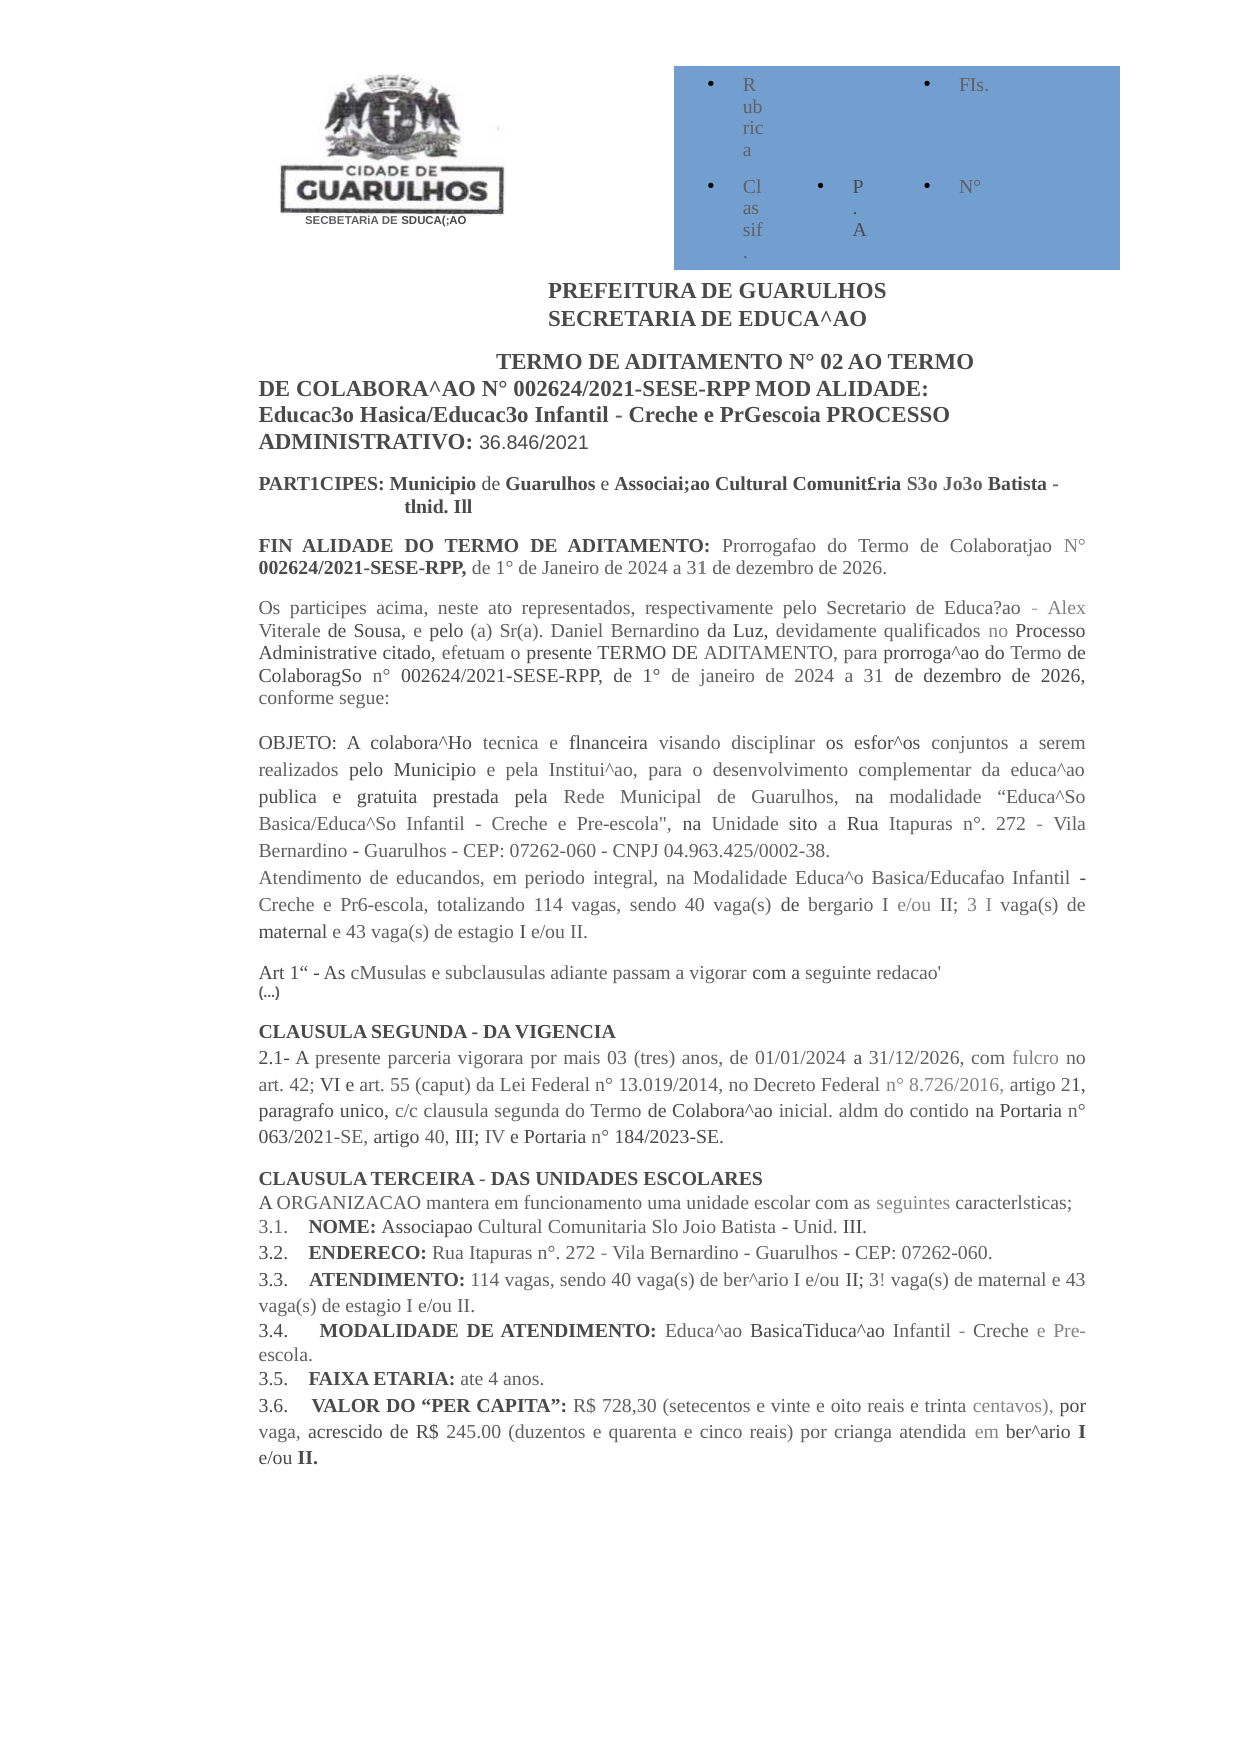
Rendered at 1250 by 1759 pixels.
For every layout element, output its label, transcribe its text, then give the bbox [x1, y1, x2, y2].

table_header Rubrica [674, 66, 779, 168]
picture [279, 75, 506, 217]
table_cell Classif. [674, 168, 779, 270]
text_box PREFEITURA DE GUARULHOS SECRETARIA DE EDUCA^AO TERMO DE ADITAMENTO N° 02 AO TERMO DE COLABORA^AO N° 002624/2021-SESE-RPP MOD ALIDADE: Educac3o Hasica/Educac3o Infantil - Creche e PrGescoia PROCESSO ADMINISTRATIVO: 36.846/2021 PART1CIPES: Municipio de Guarulhos e Associai;ao Cultural Comunit£ria S3o Jo3o Batista - tlnid. Ill FIN ALIDADE DO TERMO DE ADITAMENTO: Prorrogafao do Termo de Colaboratjao N° 002624/2021-SESE-RPP, de 1° de Janeiro de 2024 a 31 de dezembro de 2026. Os participes acima, neste ato representados, respectivamente pelo Secretario de Educa?ao - Alex Viterale de Sousa, e pelo (a) Sr(a). Daniel Bernardino da Luz, devidamente qualificados no Processo Administrative citado, efetuam o presente TERMO DE ADITAMENTO, para prorroga^ao do Termo de ColaboragSo n° 002624/2021-SESE-RPP, de 1° de janeiro de 2024 a 31 de dezembro de 2026, conforme segue: OBJETO: A colabora^Ho tecnica e flnanceira visando disciplinar os esfor^os conjuntos a serem realizados pelo Municipio e pela Institui^ao, para o desenvolvimento complementar da educa^ao publica e gratuita prestada pela Rede Municipal de Guarulhos, na modalidade “Educa^So Basica/Educa^So Infantil - Creche e Pre-escola", na Unidade sito a Rua Itapuras n°. 272 - Vila Bernardino - Guarulhos - CEP: 07262-060 - CNPJ 04.963.425/0002-38. Atendimento de educandos, em periodo integral, na Modalidade Educa^o Basica/Educafao Infantil - Creche e Pr6-escola, totalizando 114 vagas, sendo 40 vaga(s) de bergario I e/ou II; 3 I vaga(s) de maternal e 43 vaga(s) de estagio I e/ou II. Art 1“ - As cMusulas e subclausulas adiante passam a vigorar com a seguinte redacao' (...) CLAUSULA SEGUNDA - DA VIGENCIA 2.1- A presente parceria vigorara por mais 03 (tres) anos, de 01/01/2024 a 31/12/2026, com fulcro no art. 42; VI e art. 55 (caput) da Lei Federal n° 13.019/2014, no Decreto Federal n° 8.726/2016, artigo 21, paragrafo unico, c/c clausula segunda do Termo de Colabora^ao inicial. aldm do contido na Portaria n° 063/2021-SE, artigo 40, III; IV e Portaria n° 184/2023-SE. CLAUSULA TERCEIRA - DAS UNIDADES ESCOLARES A ORGANIZACAO mantera em funcionamento uma unidade escolar com as seguintes caracterlsticas; 3.1. NOME: Associapao Cultural Comunitaria Slo Joio Batista - Unid. III. 3.2. ENDERECO: Rua Itapuras n°. 272 - Vila Bernardino - Guarulhos - CEP: 07262-060. 3.3. ATENDIMENTO: 114 vagas, sendo 40 vaga(s) de ber^ario I e/ou II; 3! vaga(s) de maternal e 43 vaga(s) de estagio I e/ou II. 3.4. MODALIDADE DE ATENDIMENTO: Educa^ao BasicaTiduca^ao Infantil - Creche e Pre-escola. 3.5. FAIXA ETARIA: ate 4 anos. 3.6. VALOR DO “PER CAPITA”: R$ 728,30 (setecentos e vinte e oito reais e trinta centavos), por vaga, acrescido de R$ 245.00 (duzentos e quarenta e cinco reais) por crianga atendida em ber^ario I e/ou II. [258, 275, 1086, 1617]
table_cell N° [869, 168, 1120, 270]
table_header FIs. [869, 66, 1120, 168]
table_header [779, 66, 869, 168]
text_box SECBETARiA DE SDUCA(;Ao [305, 213, 479, 231]
table_cell P.A [779, 168, 869, 270]
